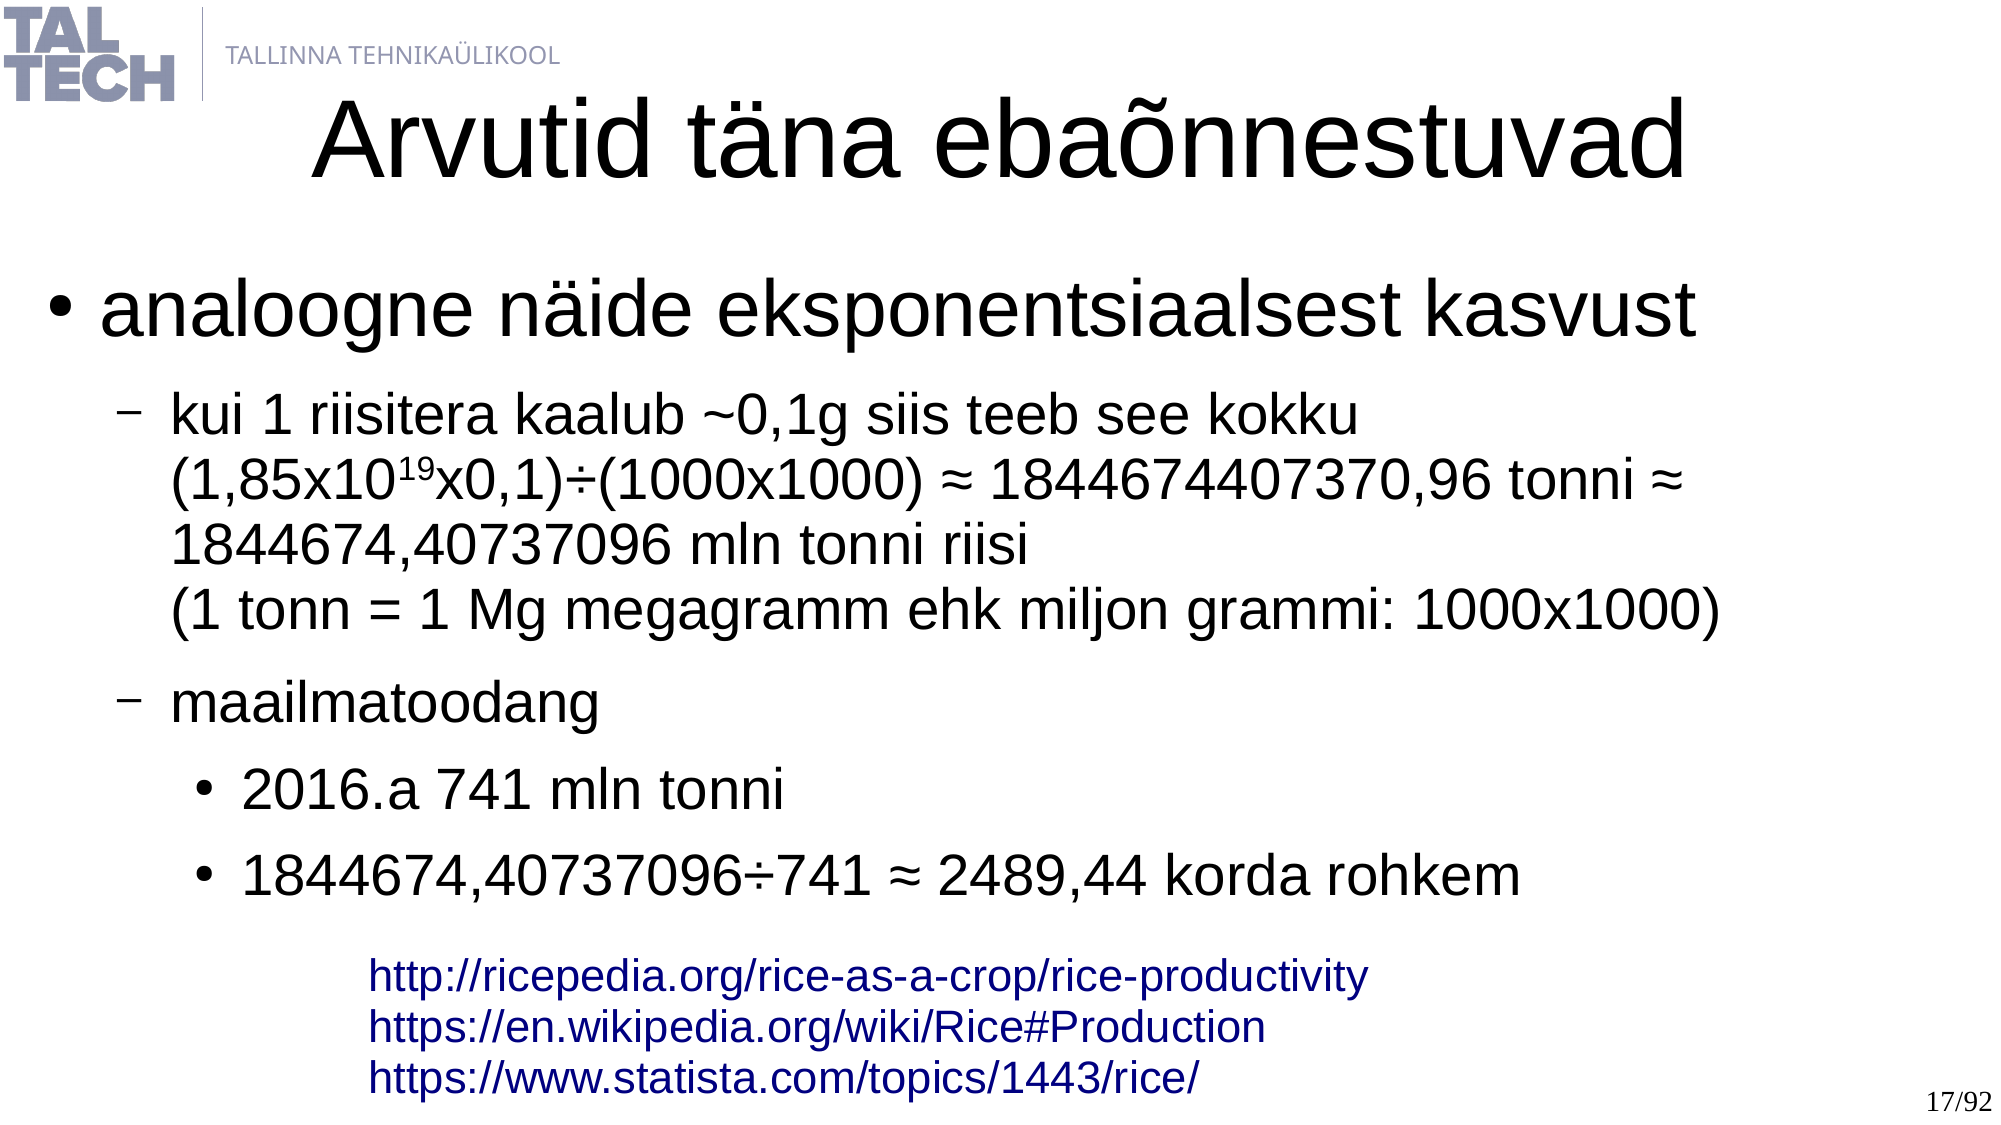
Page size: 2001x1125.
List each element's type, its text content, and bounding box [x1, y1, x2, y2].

picture [0, 0, 178, 107]
title Arvutid täna ebaõnnestuvad [99, 44, 1901, 233]
list analoogne näide eksponentsiaalsest kasvust kui 1 riisitera kaalub ~0,1g siis teeb see kokku (1,85x1019x0,1)÷(1000x1000) ≈ 1844674407370,96 tonni ≈ 1844674,40737096 mln tonni riisi (1 tonn = 1 Mg megagramm ehk miljon grammi: 1000x1000) maailmatoodang 2016.a 741 mln tonni 1844674,40737096÷741 ≈ 2489,44 korda rohkem [28, 263, 1986, 1000]
text_box http://ricepedia.org/rice-as-a-crop/rice-productivity https://en.wikipedia.org/wiki/Rice#Production https://www.statista.com/topics/1443/rice/ [353, 942, 1386, 1125]
